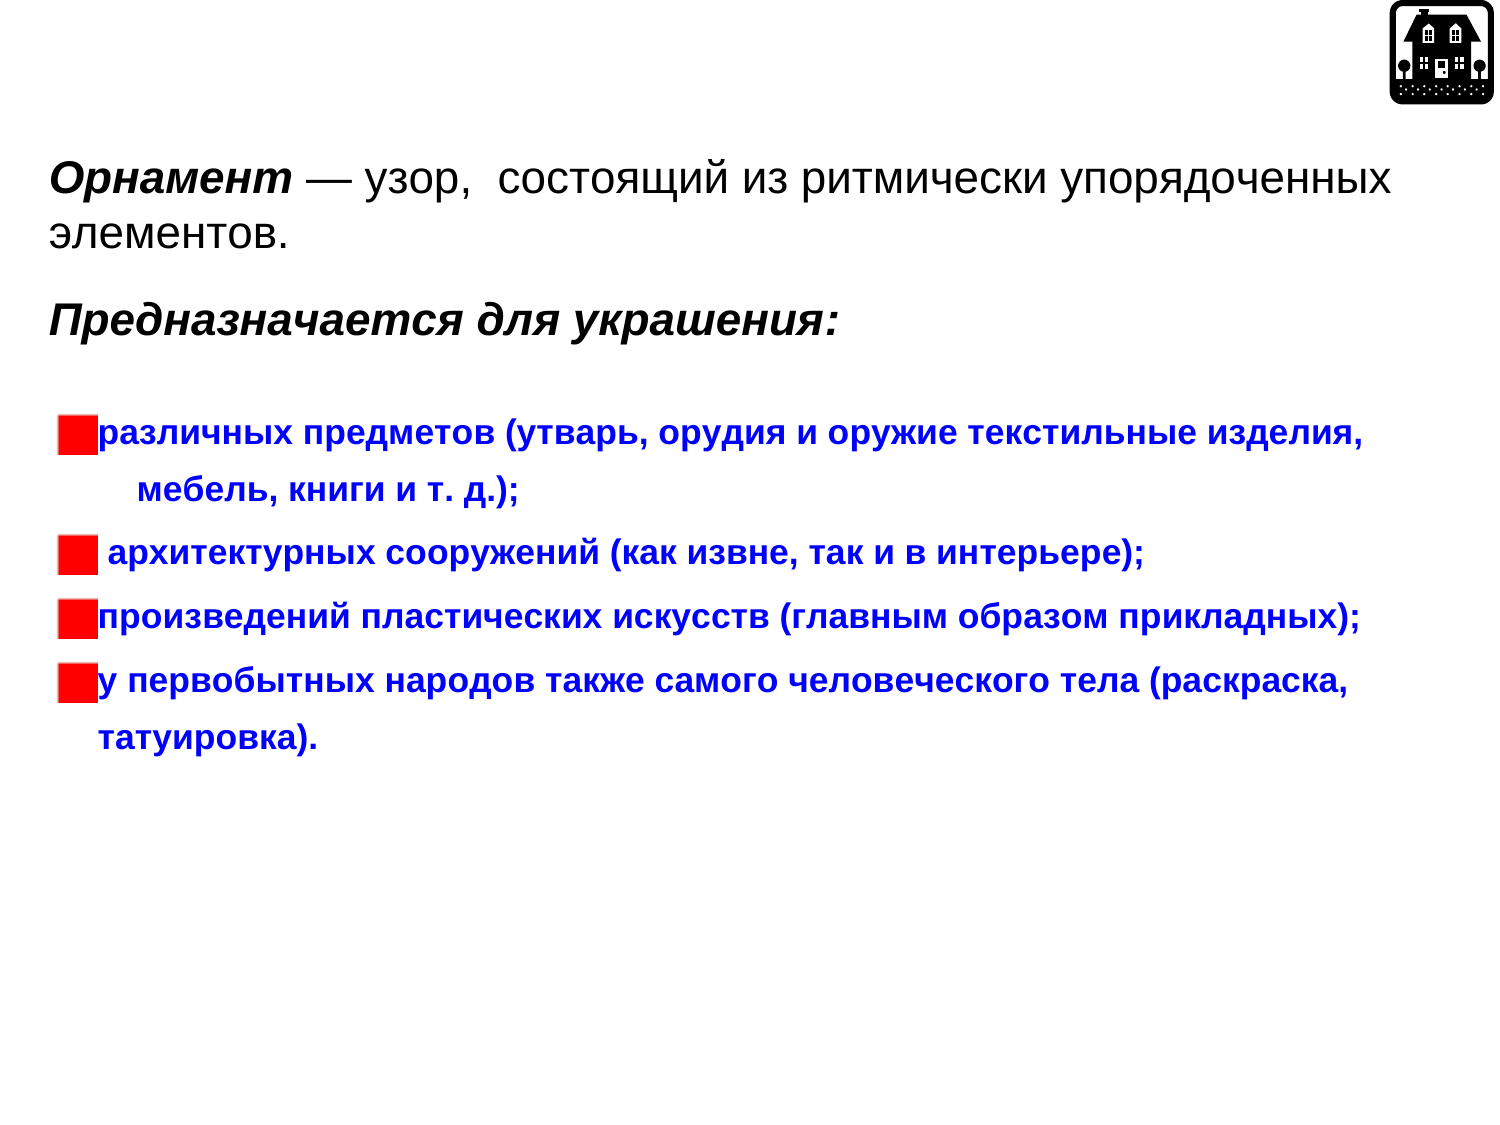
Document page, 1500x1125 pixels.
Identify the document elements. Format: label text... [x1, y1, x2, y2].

picture [1389, 0, 1494, 105]
text_box различных предметов (утварь, орудия и оружие текстильные изделия, мебель, книги и т. д.); архитектурных сооружений (как извне, так и в интерьере); произведений пластических искусств (главным образом прикладных); у первобытных народов также самого человеческого тела (раскраска, татуировка). [23, 380, 1394, 1016]
text_box Орнамент — узор, состоящий из ритмически упорядоченных элементов. Предназначается для украшения: [33, 140, 1453, 352]
